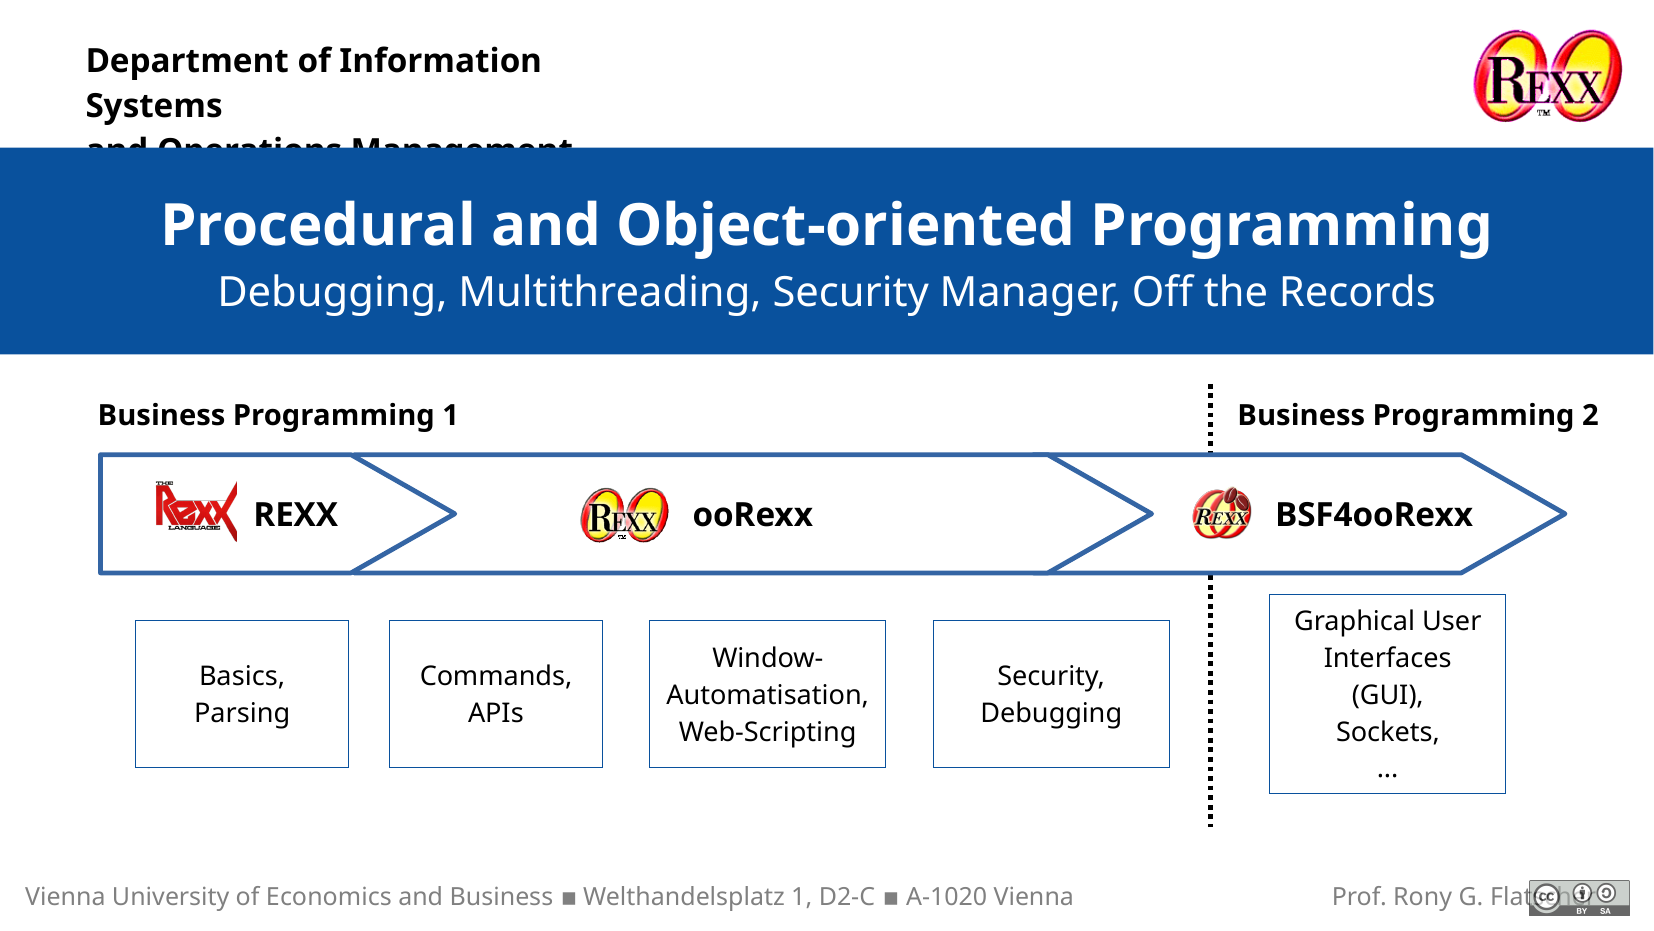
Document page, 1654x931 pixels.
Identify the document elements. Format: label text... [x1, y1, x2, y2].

text_box Window-Automatisation, Web-Scripting [649, 620, 886, 768]
text_box Business Programming 2 [1222, 386, 1654, 440]
picture [153, 476, 237, 548]
text_box ooRexx [354, 454, 1152, 573]
picture [1192, 484, 1252, 544]
title Procedural and Object-oriented Programming Debugging, Multithreading, Security Manager, Off the Records [0, 147, 1654, 355]
text_box BSF4ooRexx [1049, 454, 1566, 573]
text_box Security, Debugging [933, 620, 1170, 768]
text_box REXX [100, 454, 455, 573]
text_box Graphical User Interfaces (GUI), Sockets, ... [1269, 616, 1506, 772]
text_box Business Programming 1 [82, 386, 514, 440]
text_box Commands, APIs [389, 620, 603, 768]
picture [1470, 24, 1625, 125]
text_box Basics, Parsing [135, 620, 349, 768]
picture [578, 484, 670, 544]
